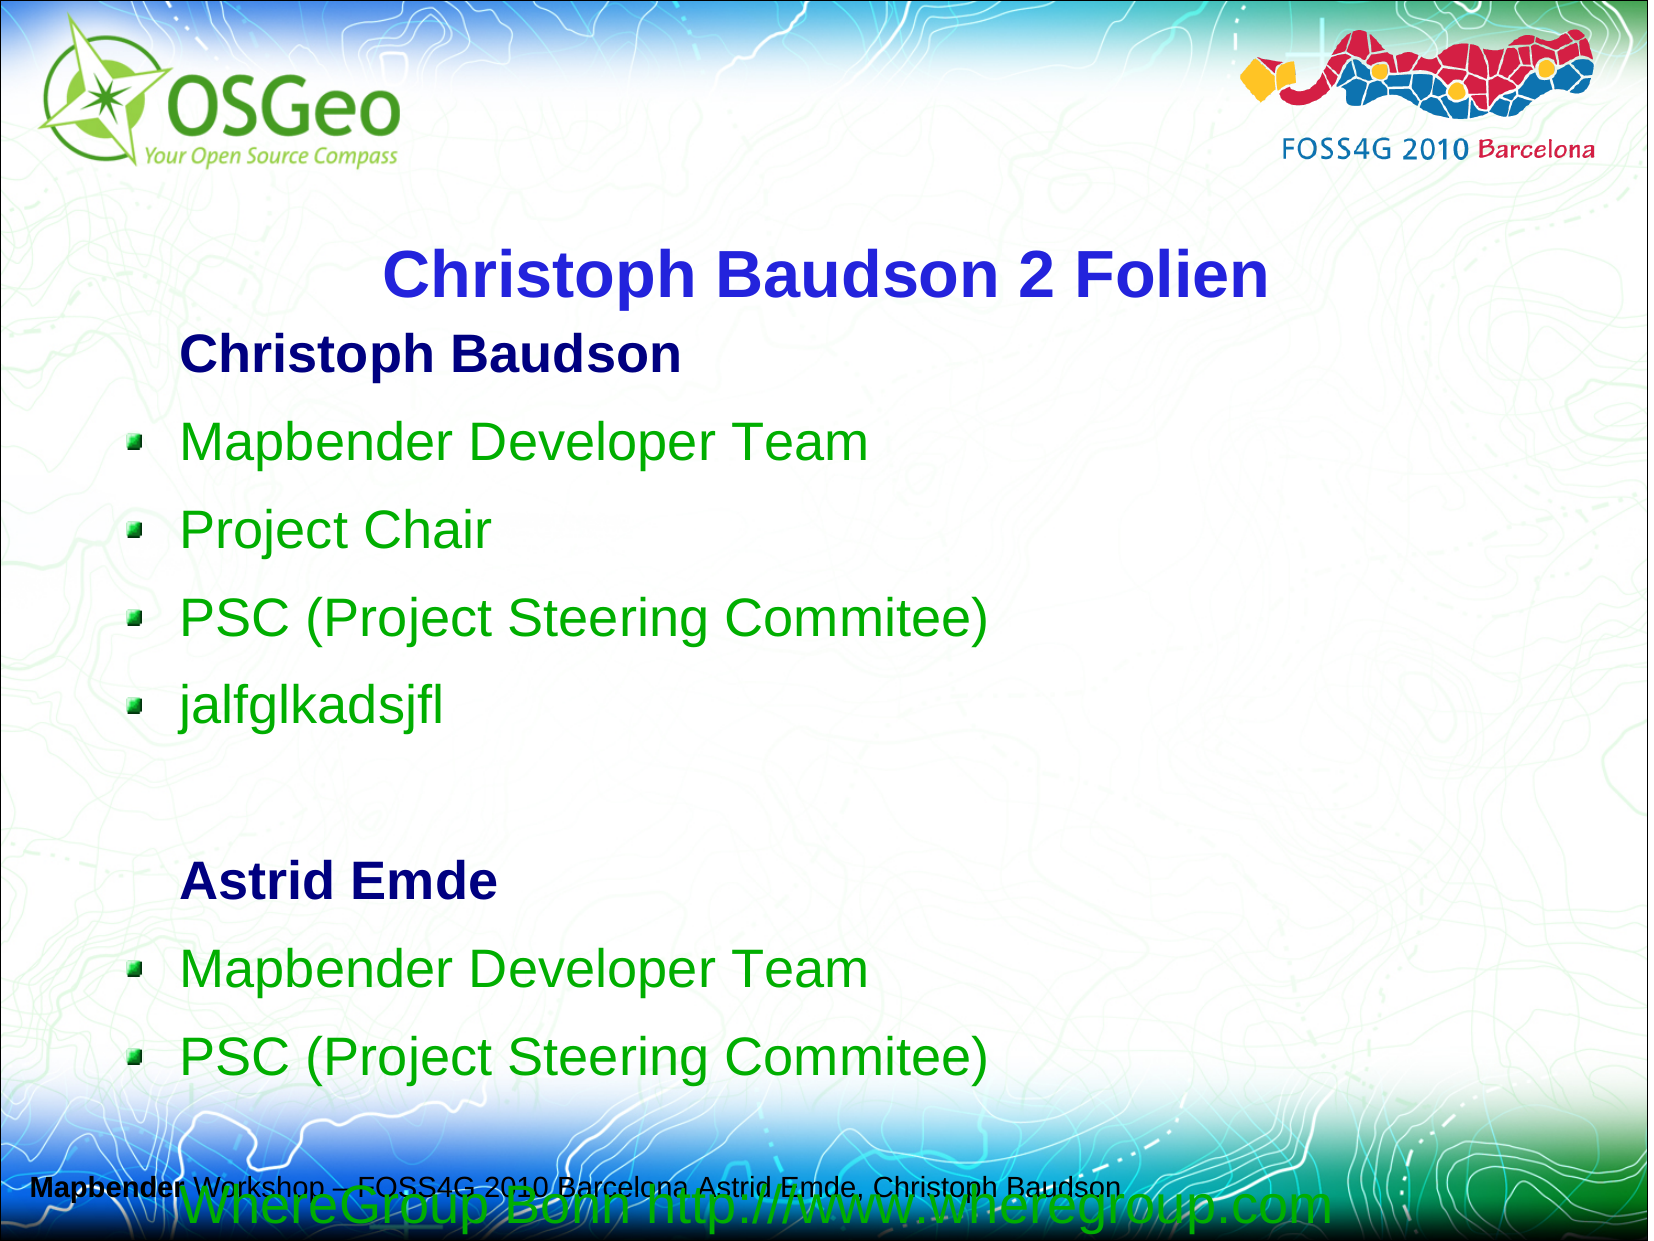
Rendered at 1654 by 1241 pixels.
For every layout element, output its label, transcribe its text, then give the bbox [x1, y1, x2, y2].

list Christoph Baudson Mapbender Developer Team Project Chair PSC (Project Steering Commitee) jalfglkadsjfl Astrid Emde Mapbender Developer Team PSC (Project Steering Commitee) WhereGroup Bonn http:///www.wheregroup.com [90, 323, 1579, 1241]
title Christoph Baudson 2 Folien [82, 208, 1571, 342]
picture [1, 1, 1647, 1240]
